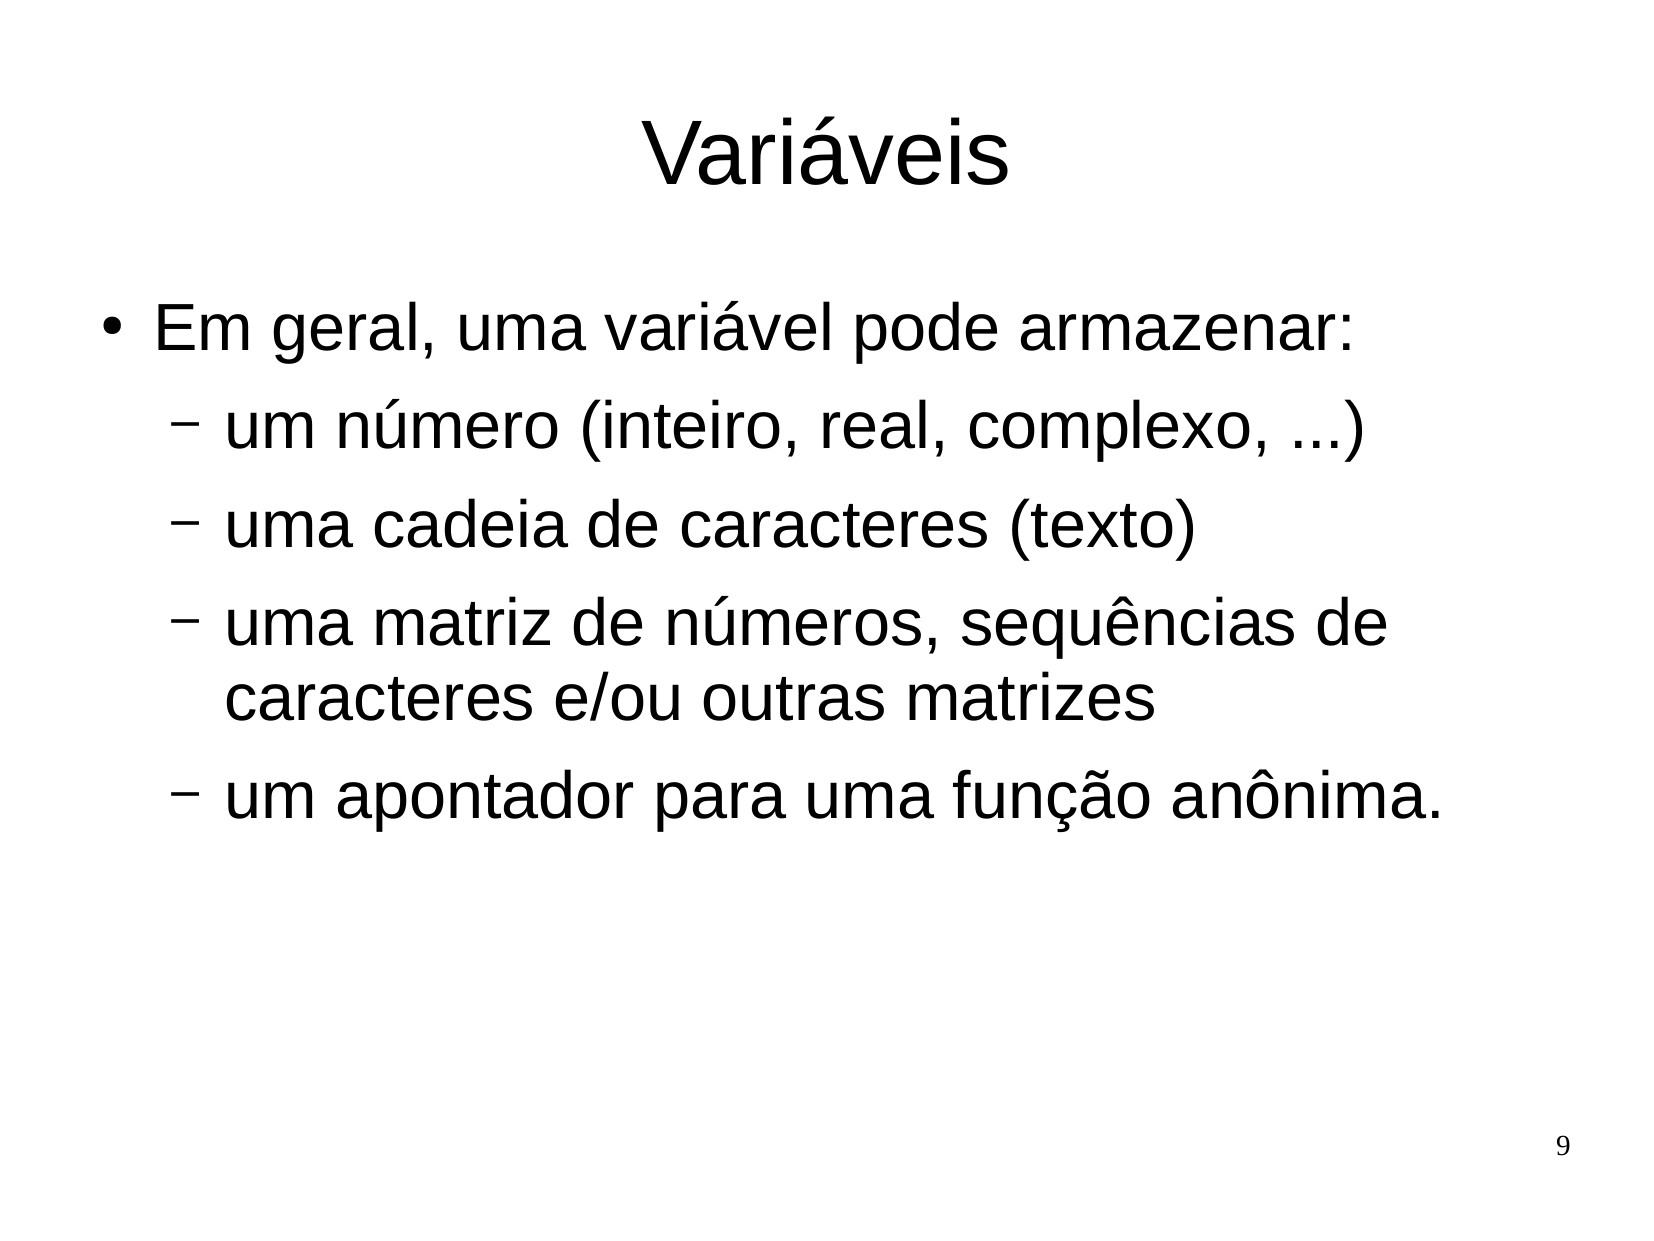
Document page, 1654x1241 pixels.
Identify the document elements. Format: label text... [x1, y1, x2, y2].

list Em geral, uma variável pode armazenar: um número (inteiro, real, complexo, ...) uma cadeia de caracteres (texto) uma matriz de números, sequências de caracteres e/ou outras matrizes um apontador para uma função anônima. [82, 290, 1571, 1010]
title Variáveis [82, 49, 1571, 257]
